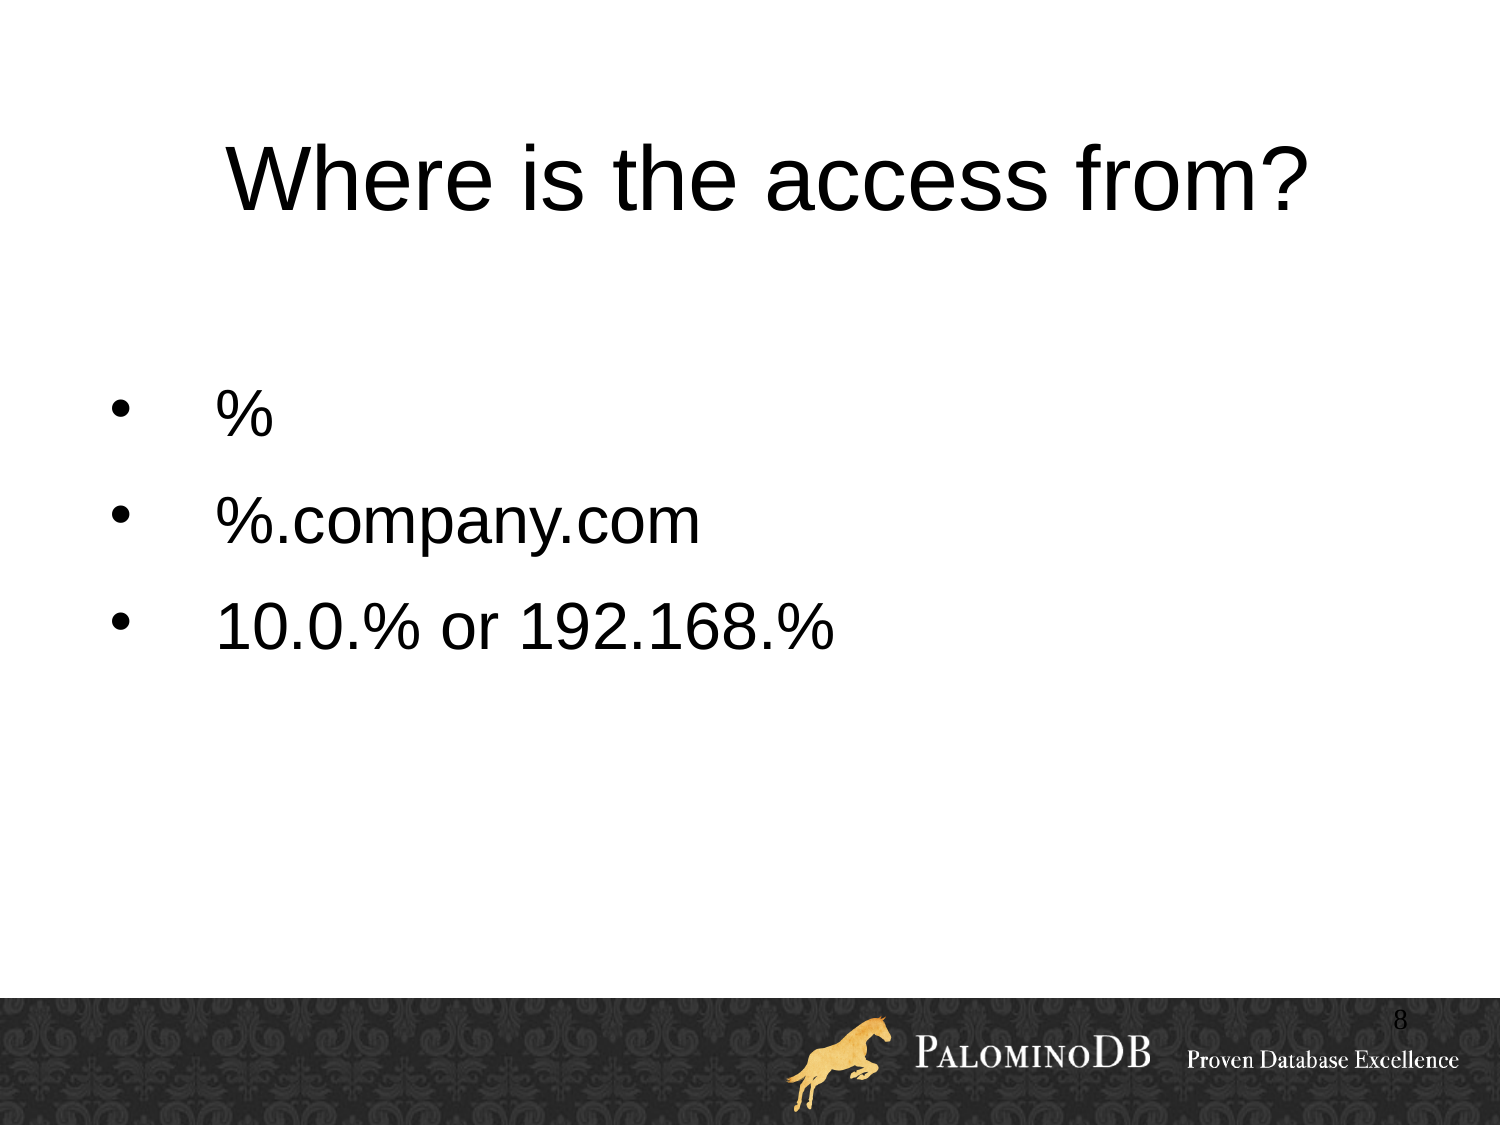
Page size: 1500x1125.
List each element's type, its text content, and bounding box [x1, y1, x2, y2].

title Where is the access from? [127, 82, 1409, 263]
picture [0, 998, 1500, 1125]
list % %.company.com 10.0.% or 192.168.% [74, 263, 1425, 1006]
